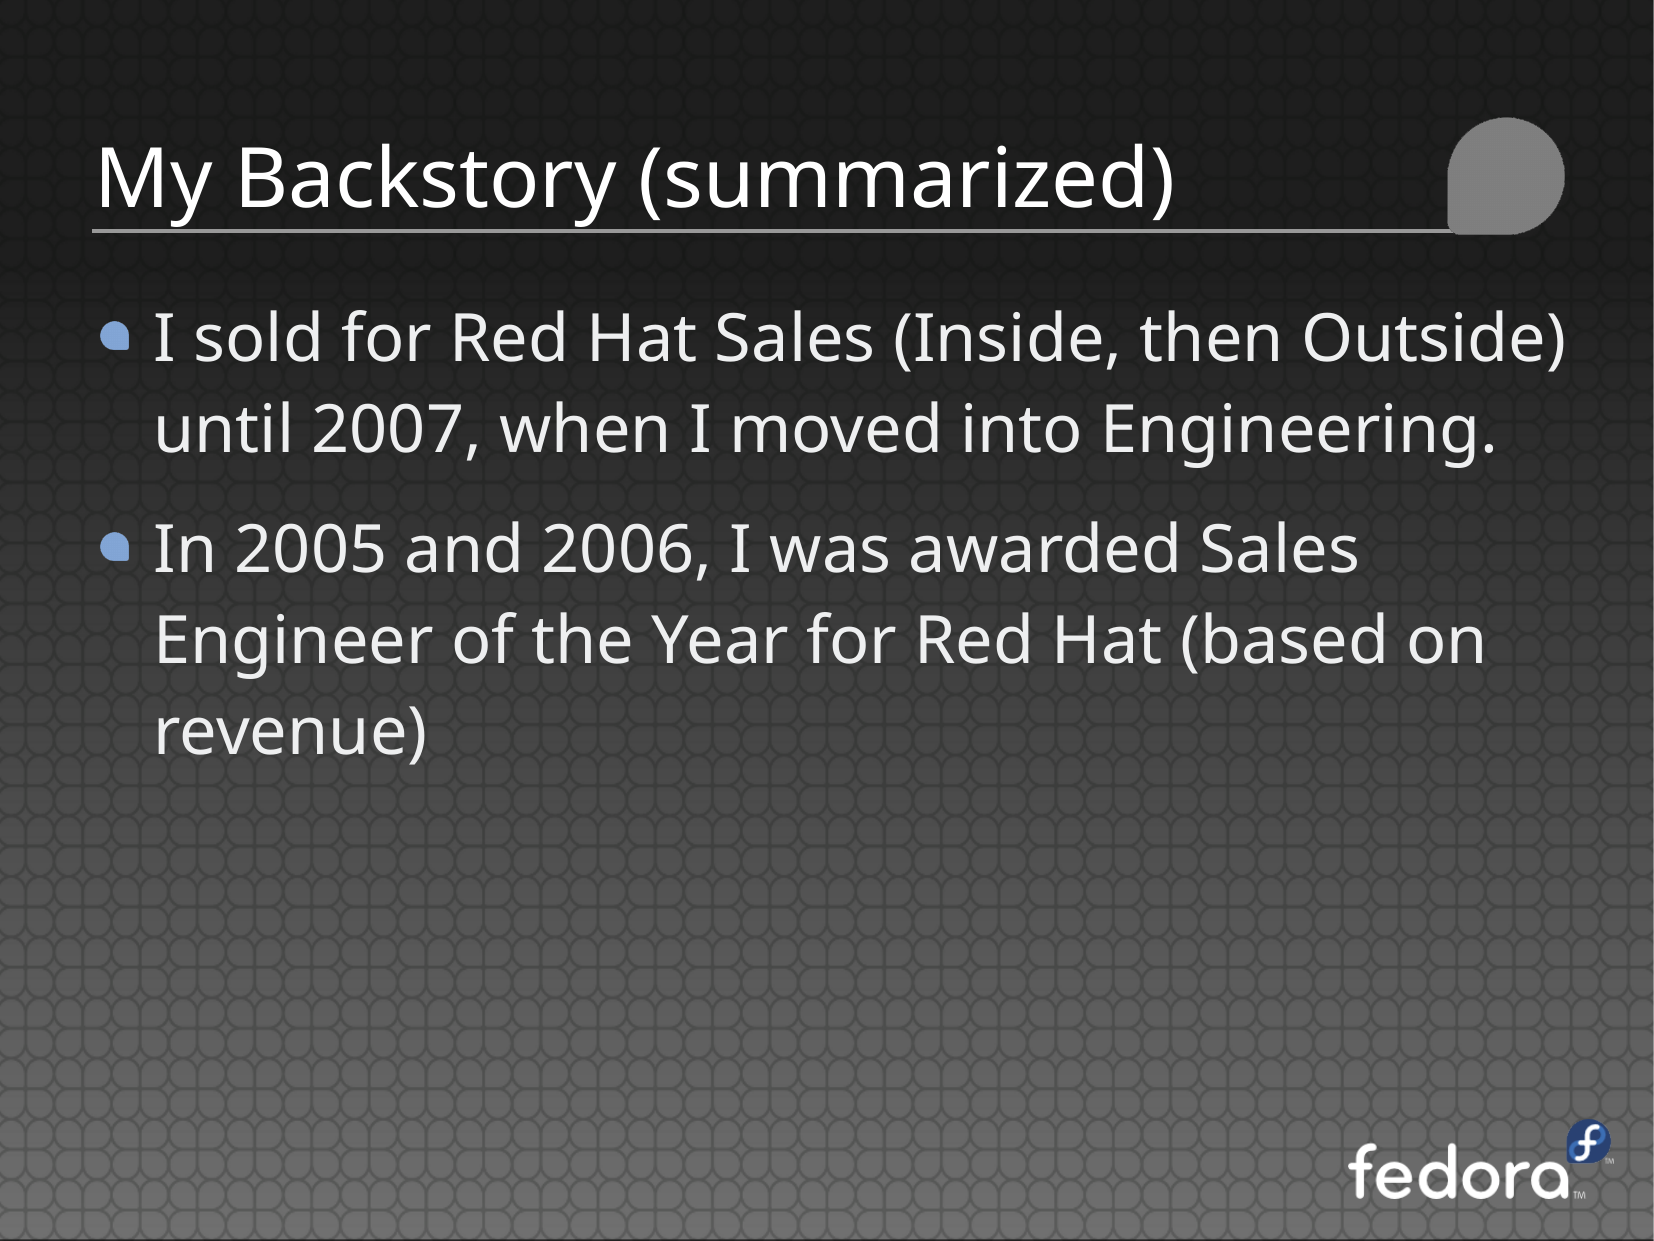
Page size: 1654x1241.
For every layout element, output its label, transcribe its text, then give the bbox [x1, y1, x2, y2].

list I sold for Red Hat Sales (Inside, then Outside) until 2007, when I moved into Engineering. In 2005 and 2006, I was awarded Sales Engineer of the Year for Red Hat (based on revenue) [82, 290, 1571, 1094]
picture [0, 0, 1654, 1241]
title My Backstory (summarized) [94, 100, 1426, 251]
